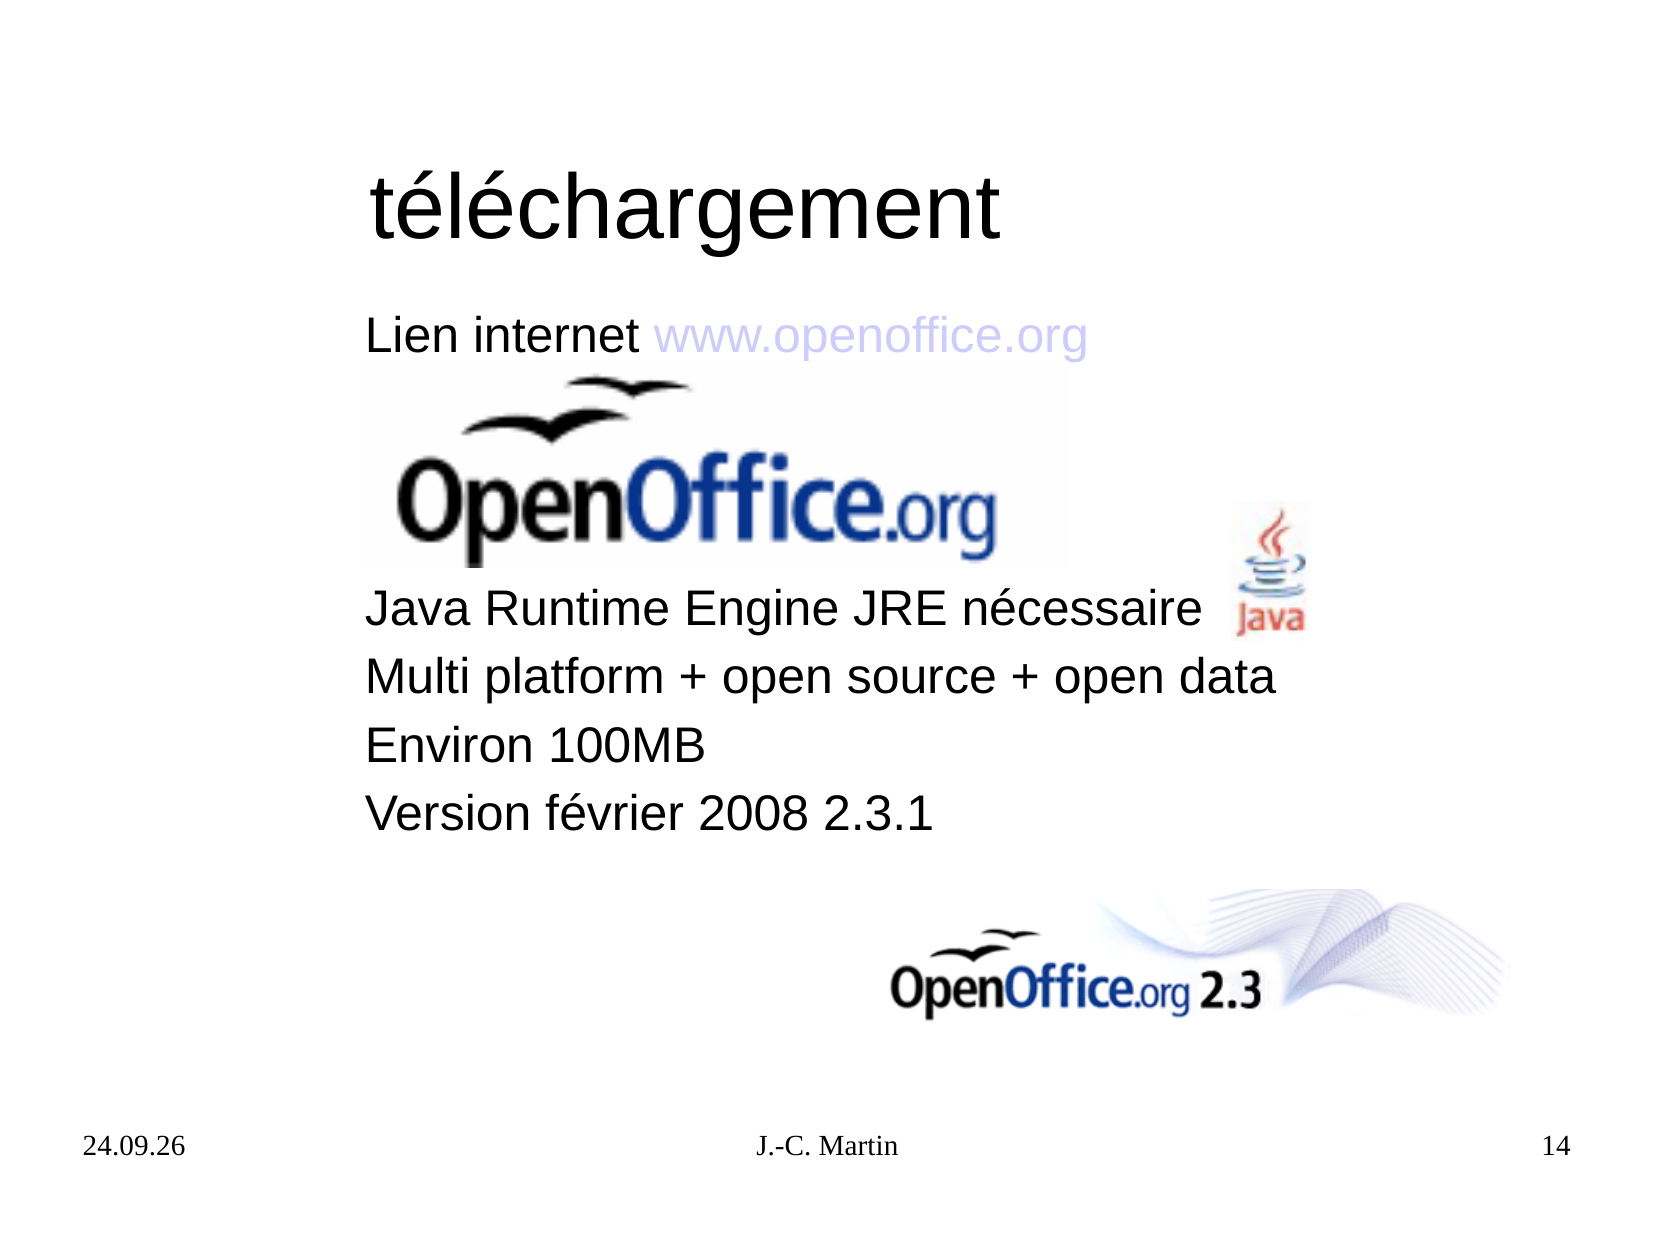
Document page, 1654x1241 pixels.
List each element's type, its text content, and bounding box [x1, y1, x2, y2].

picture [885, 889, 1511, 1034]
picture [360, 361, 1069, 568]
list Lien internet www.openoffice.org Java Runtime Engine JRE nécessaire Multi platform + open source + open data Environ 100MB Version février 2008 2.3.1 [350, 300, 1463, 976]
title téléchargement [354, 147, 1467, 266]
picture [1231, 501, 1329, 642]
